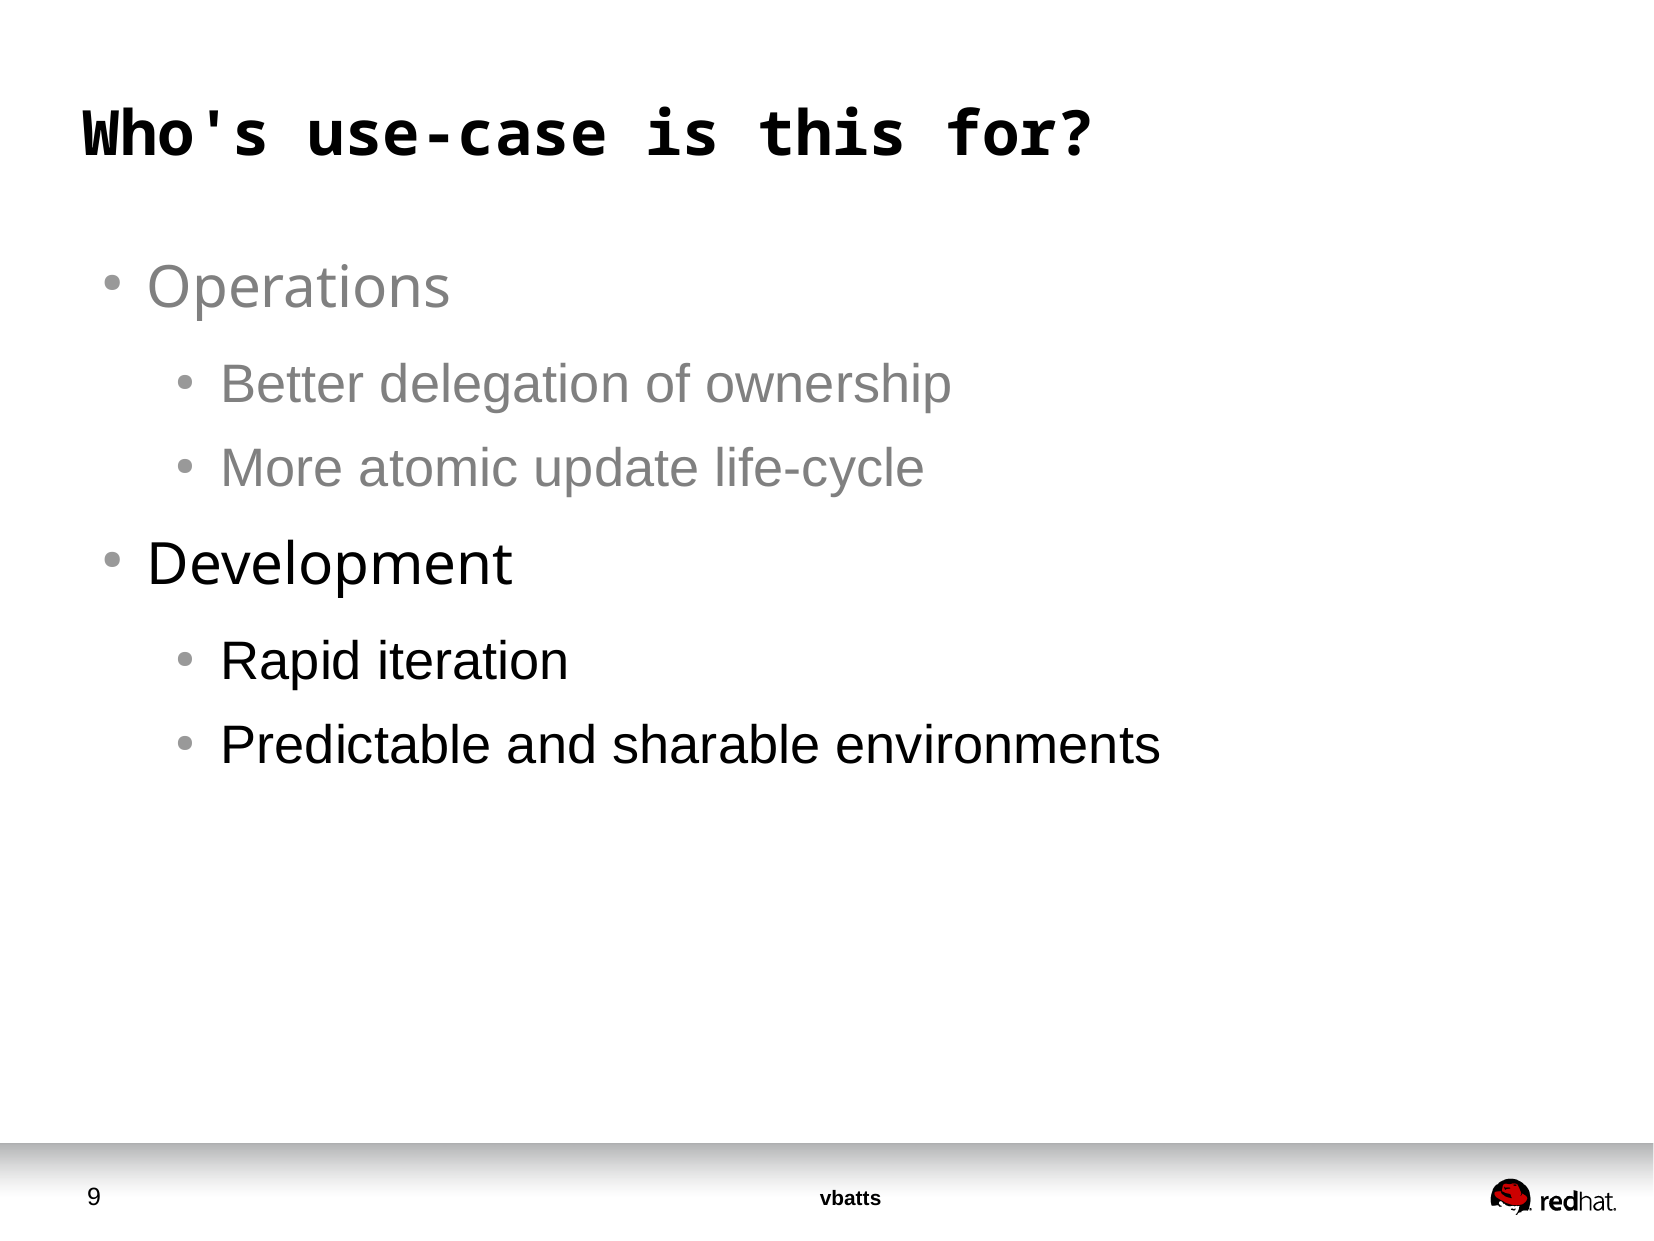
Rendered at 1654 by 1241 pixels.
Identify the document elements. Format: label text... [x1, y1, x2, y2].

title Who's use-case is this for? [82, 37, 1571, 226]
picture [0, 1143, 1654, 1241]
list Operations Better delegation of ownership More atomic update life-cycle Development Rapid iteration Predictable and sharable environments [86, 244, 1576, 1039]
